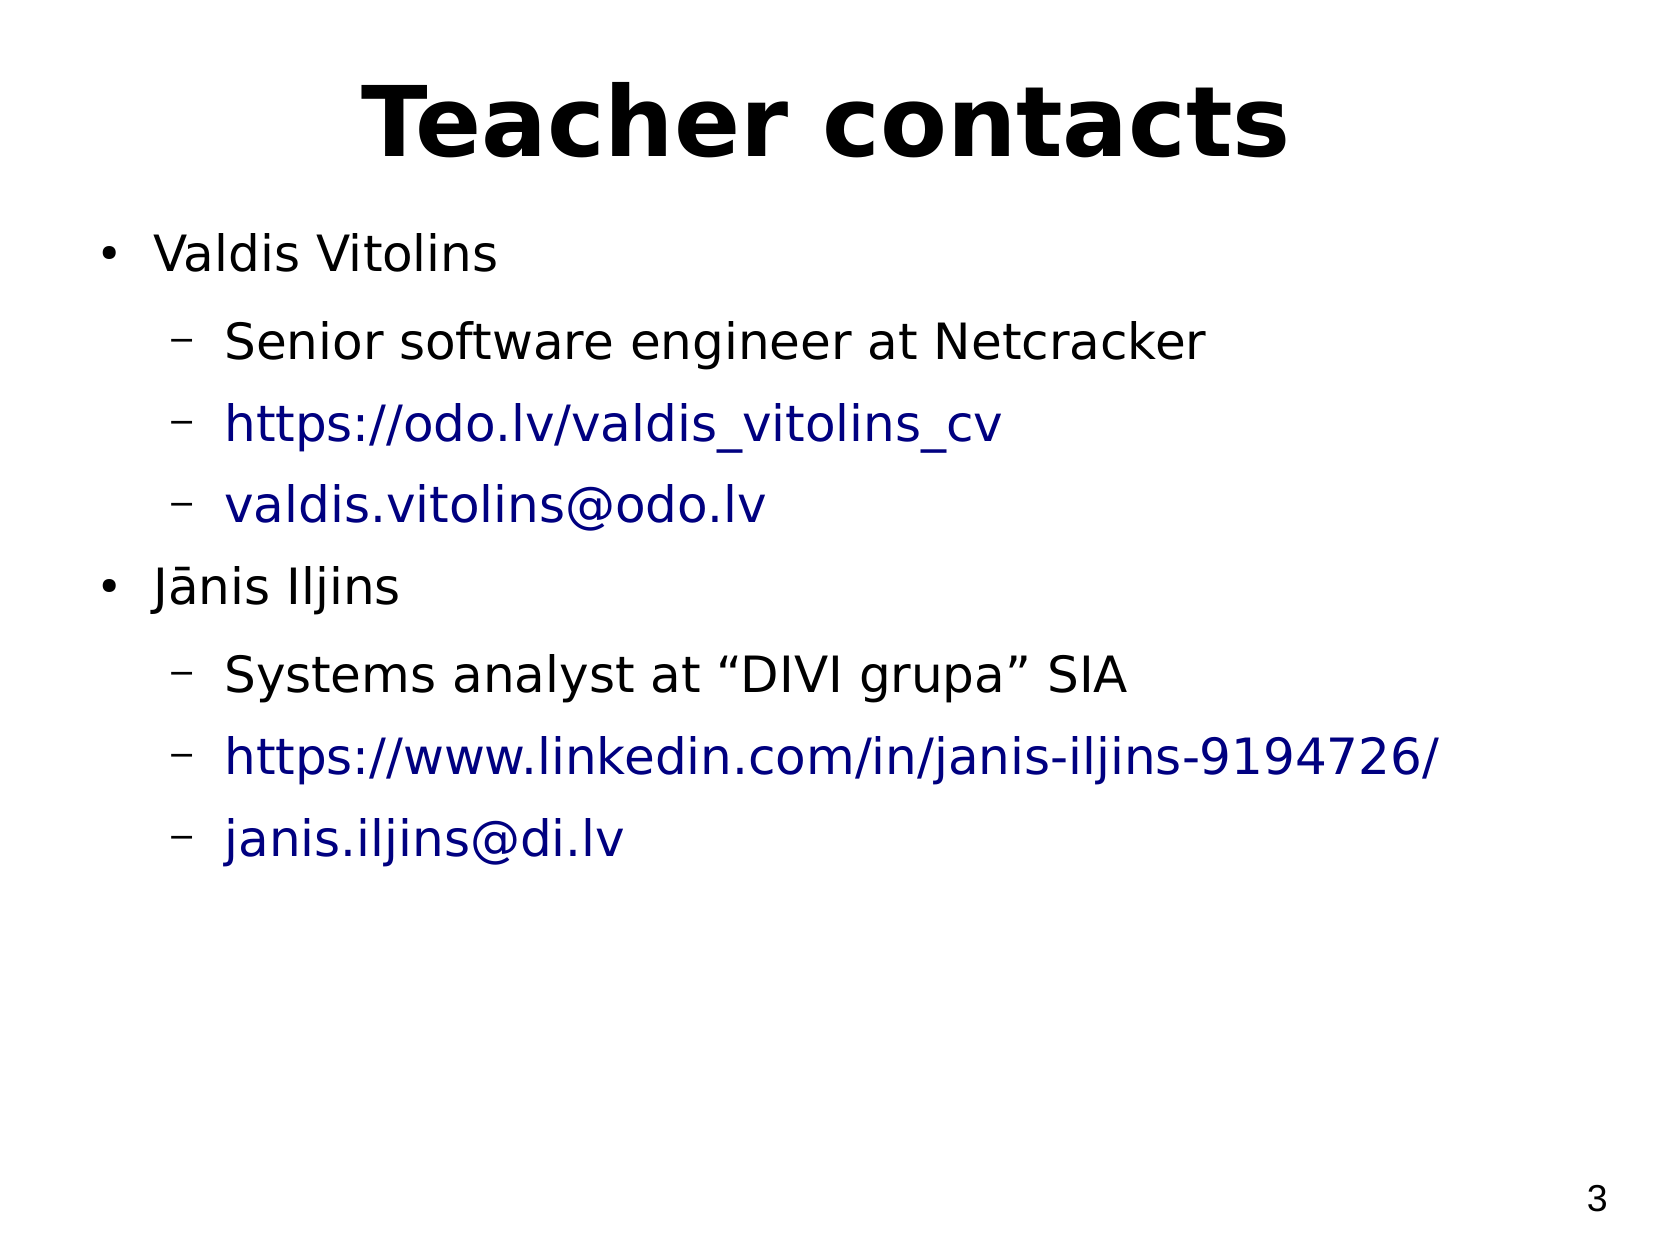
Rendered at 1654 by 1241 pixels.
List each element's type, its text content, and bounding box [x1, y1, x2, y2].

list Valdis Vitolins Senior software engineer at Netcracker https://odo.lv/valdis_vitolins_cv valdis.vitolins@odo.lv Jānis Iljins Systems analyst at “DIVI grupa” SIA https://www.linkedin.com/in/janis-iljins-9194726/ janis.iljins@di.lv [82, 225, 1538, 1186]
title Teacher contacts [82, 49, 1571, 196]
